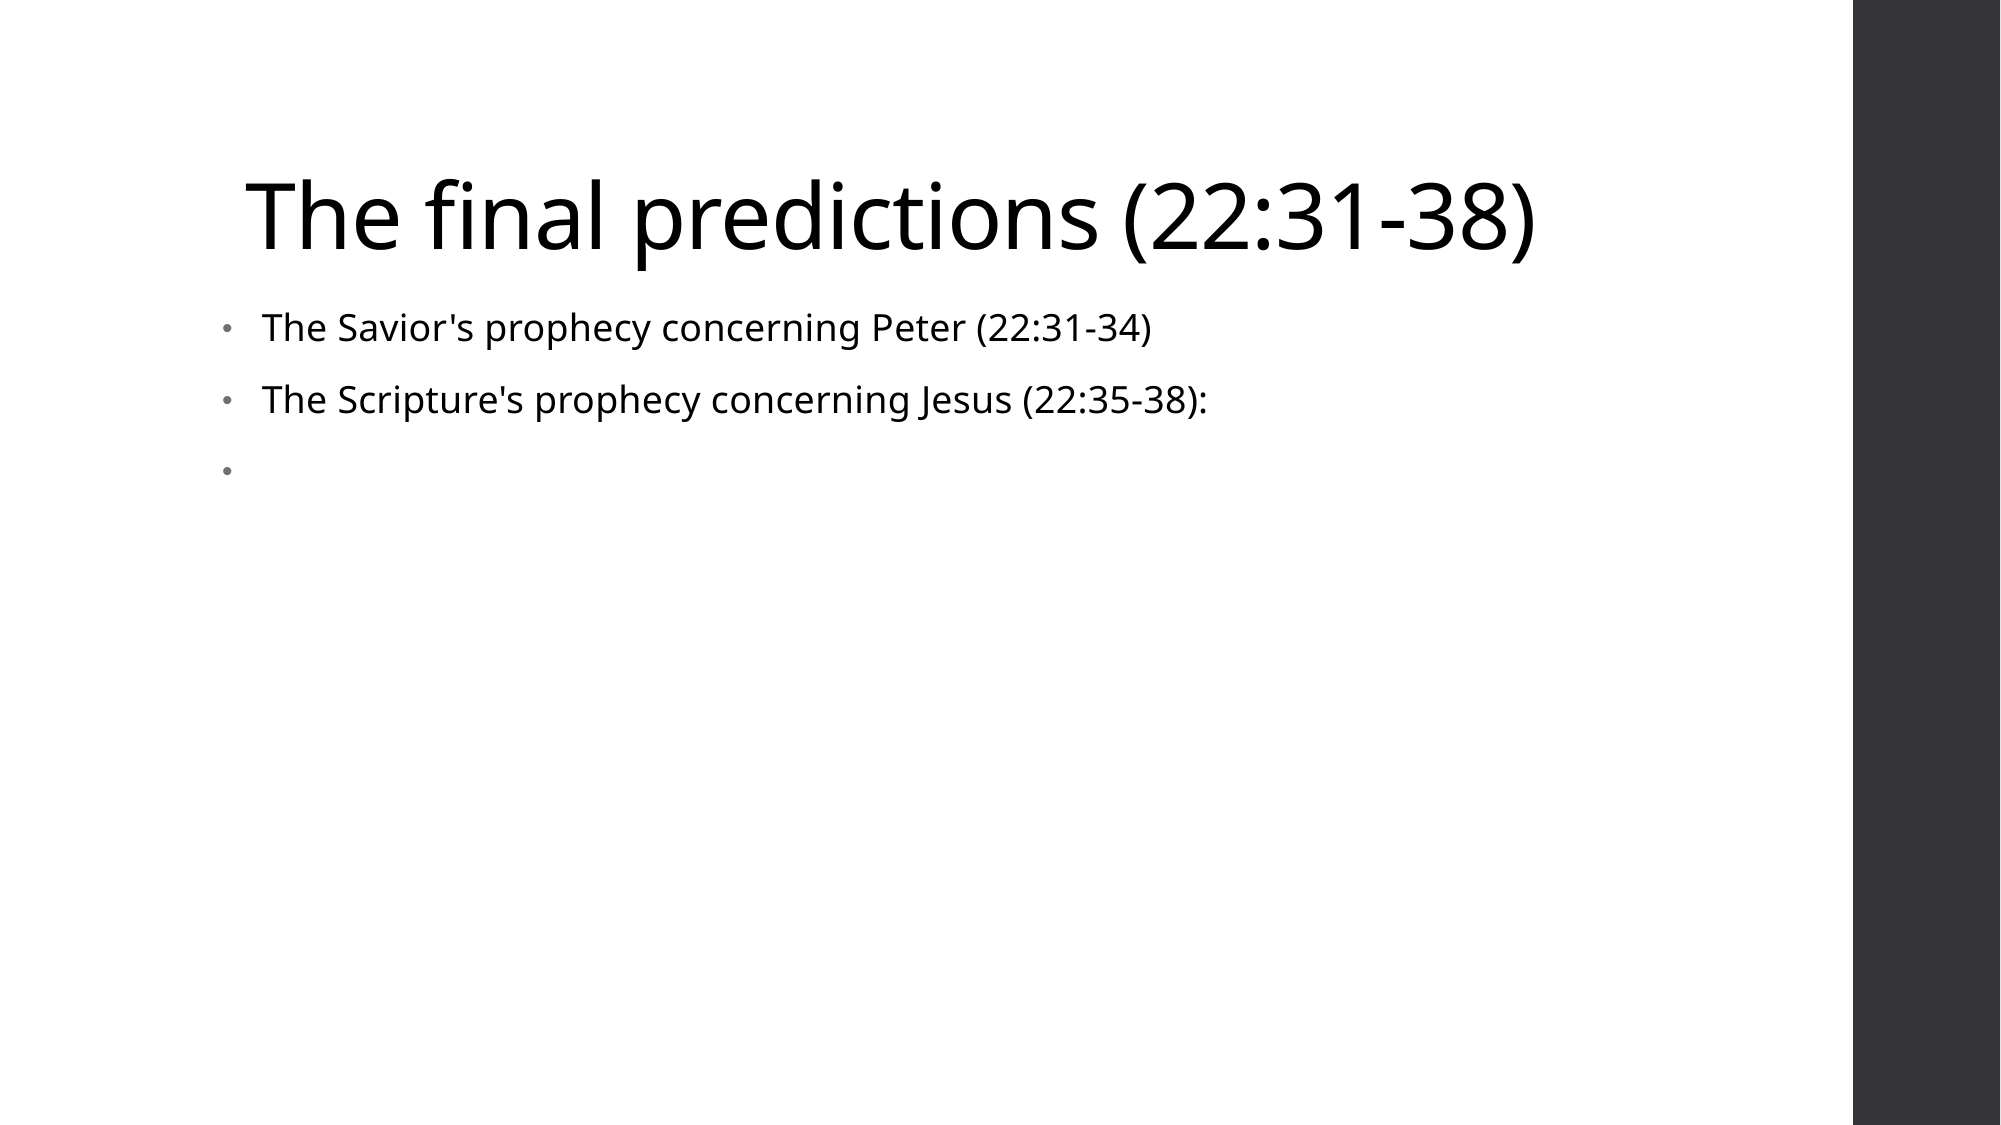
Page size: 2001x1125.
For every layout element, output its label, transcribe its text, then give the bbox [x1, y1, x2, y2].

list The Savior's prophecy concerning Peter (22:31-34) The Scripture's prophecy concerning Jesus (22:35-38): [206, 299, 1617, 1014]
title The final predictions (22:31-38) [206, 60, 1797, 278]
